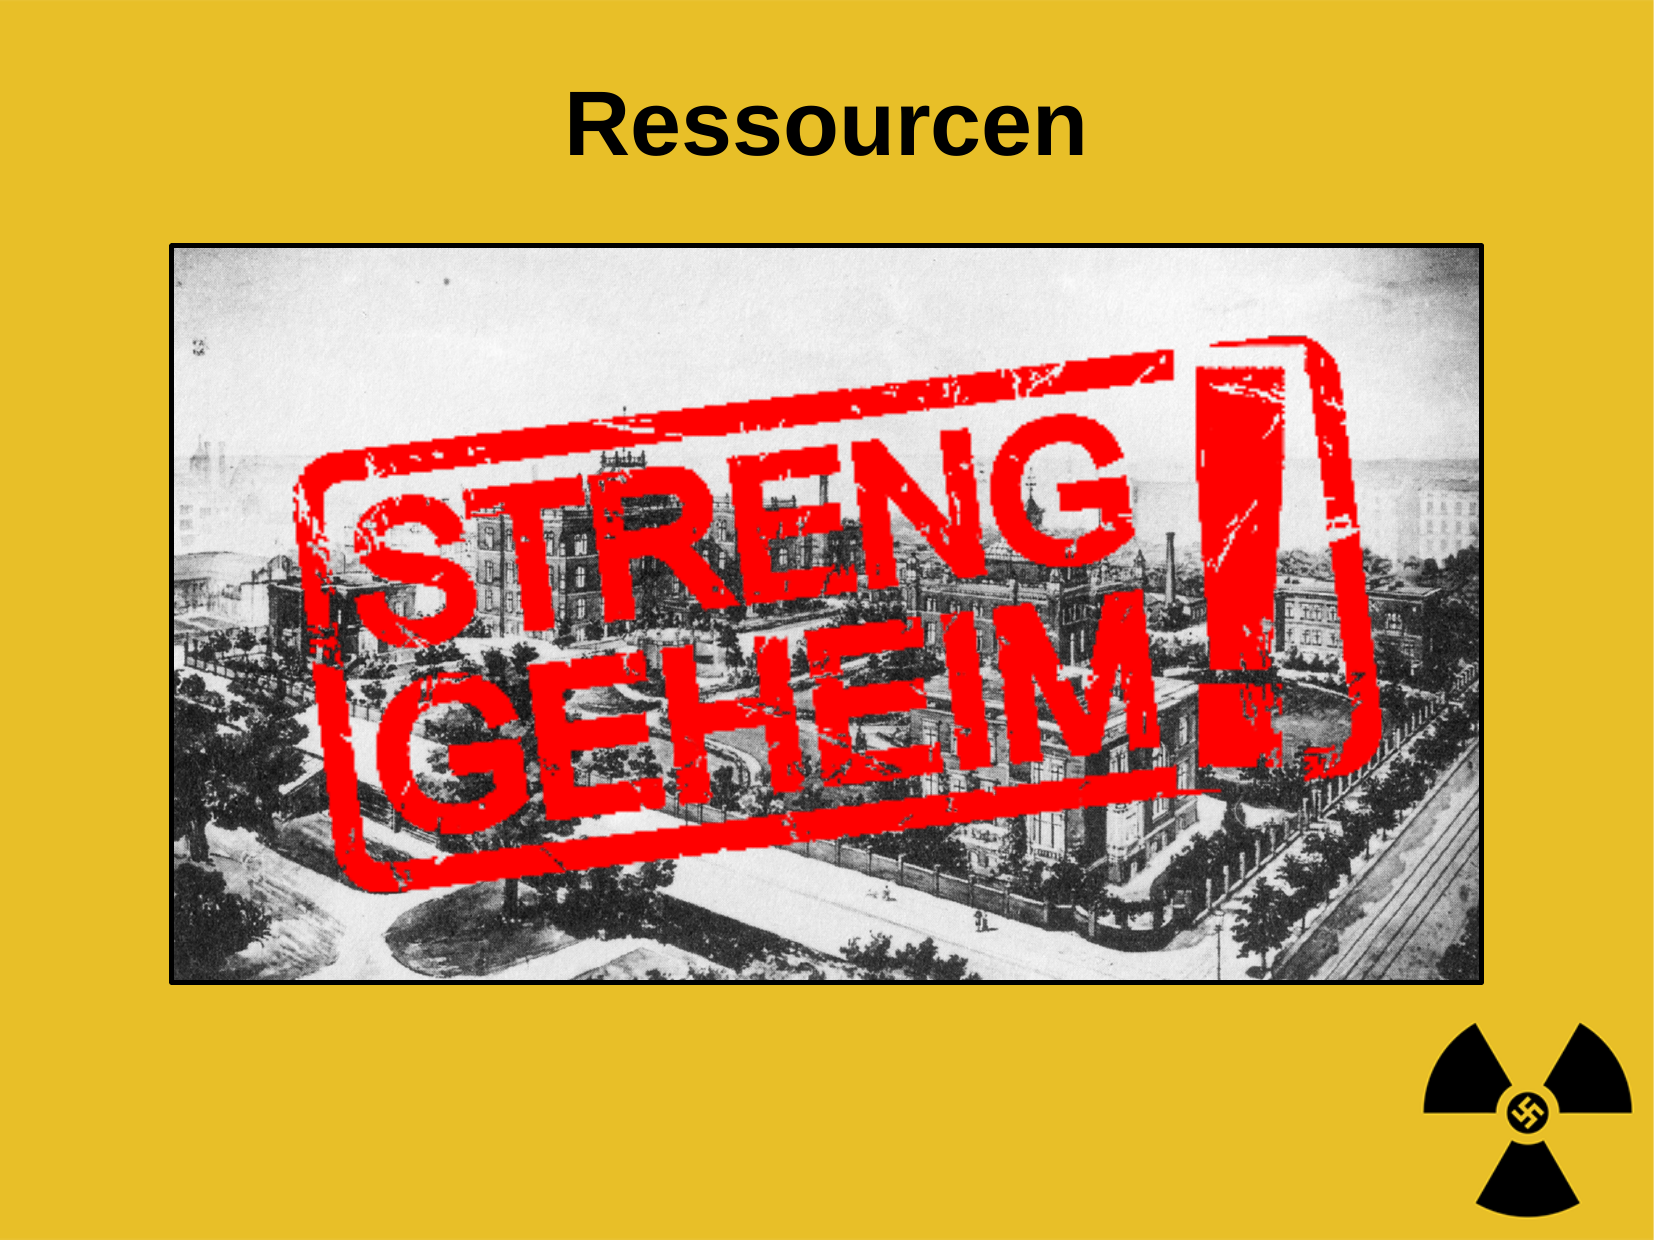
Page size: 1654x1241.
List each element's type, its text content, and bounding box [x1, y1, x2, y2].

picture [0, 0, 1654, 1240]
title Ressourcen [82, 19, 1571, 227]
